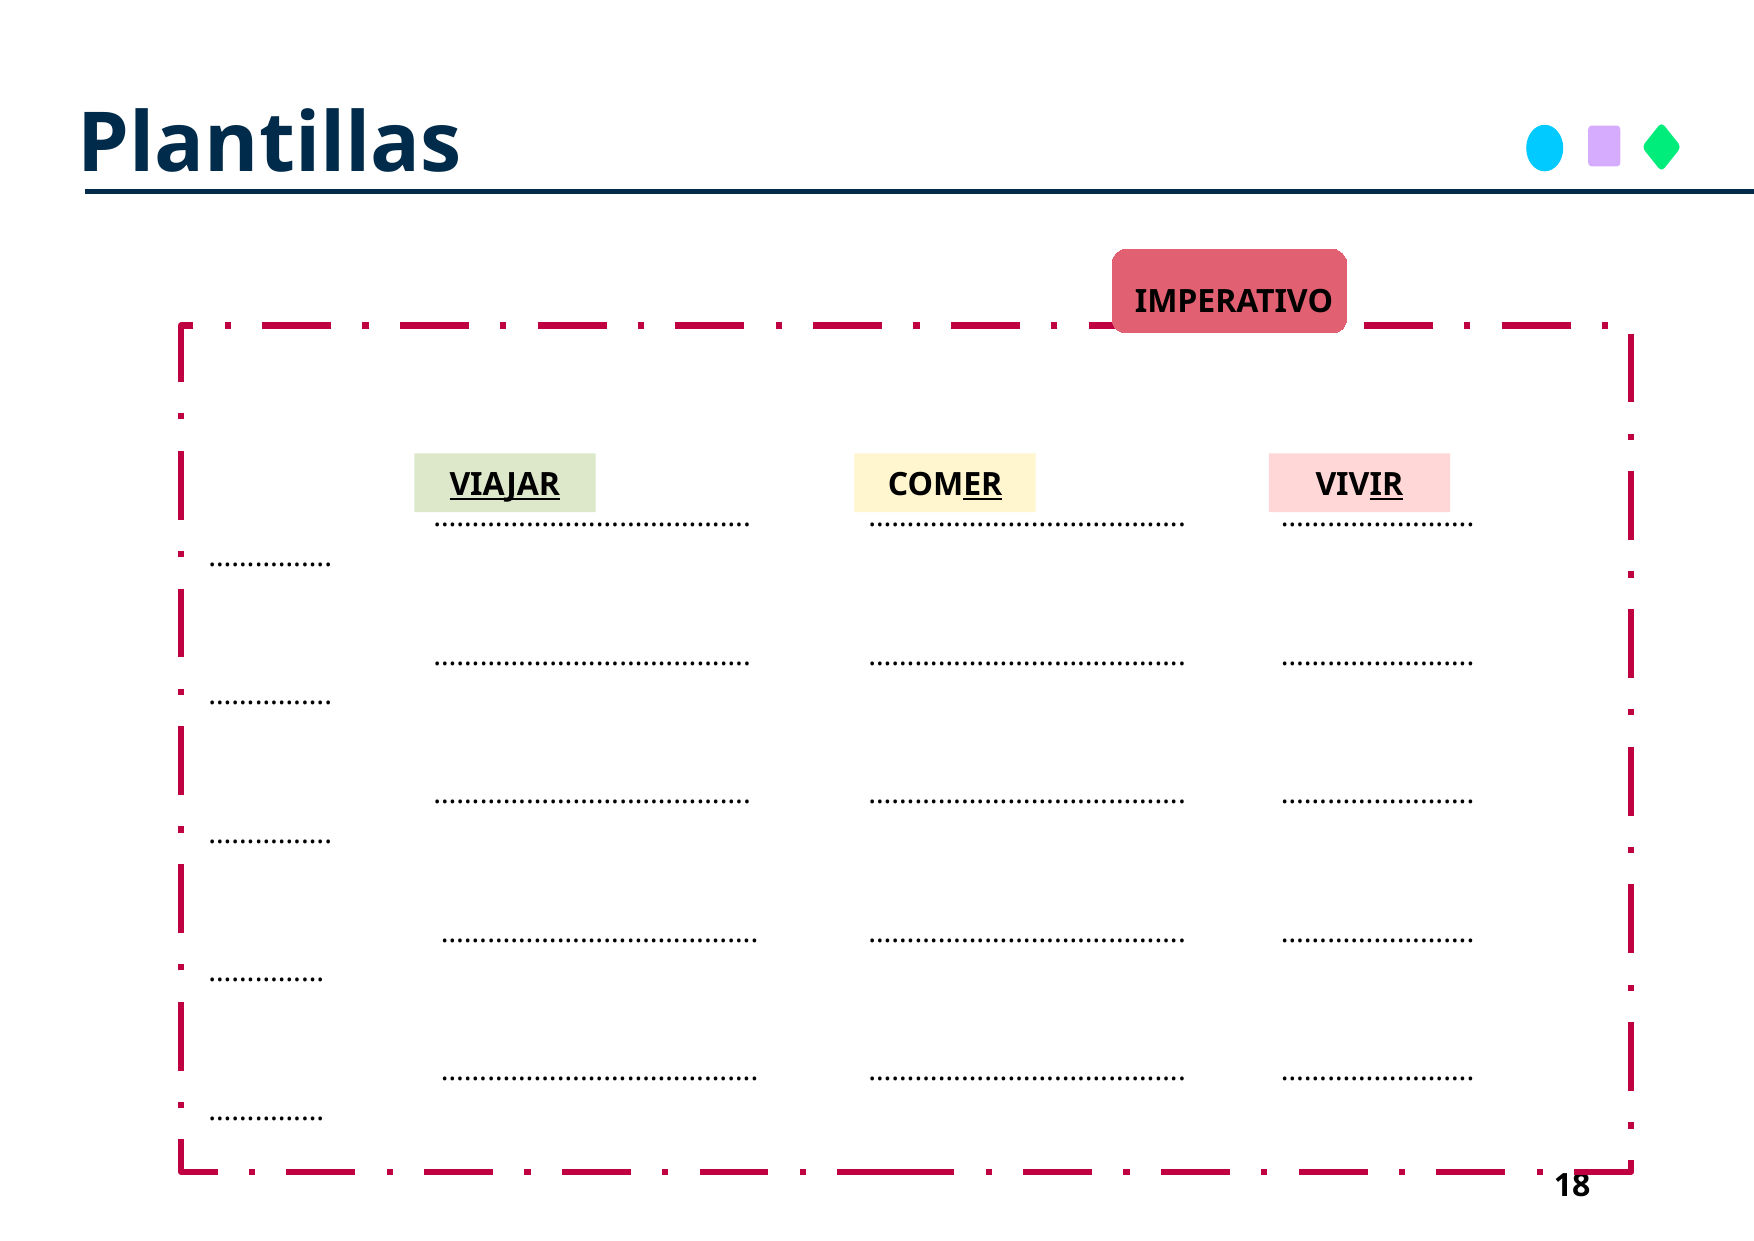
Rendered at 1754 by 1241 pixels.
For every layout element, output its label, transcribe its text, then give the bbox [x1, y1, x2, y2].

text_box VIAJAR [414, 455, 596, 510]
text_box VIVIR [1268, 455, 1451, 510]
text_box IMPERATIVO [1087, 260, 1381, 339]
text_box COMER [854, 455, 1036, 510]
text_box [181, 325, 1632, 1172]
title Plantillas [77, 32, 1408, 196]
text_box …………………….……………. …………………….……………. …………………….……………. …………………….……………. …………………….……………. …………………….……………. …………………….……………. …………………….……………. …………………….……………. …………………….……………. …………………….……………. …………………….…………… …………………….……………. …………………….……………. …………………….…………… [147, 538, 1536, 1185]
text_box [1112, 249, 1347, 260]
